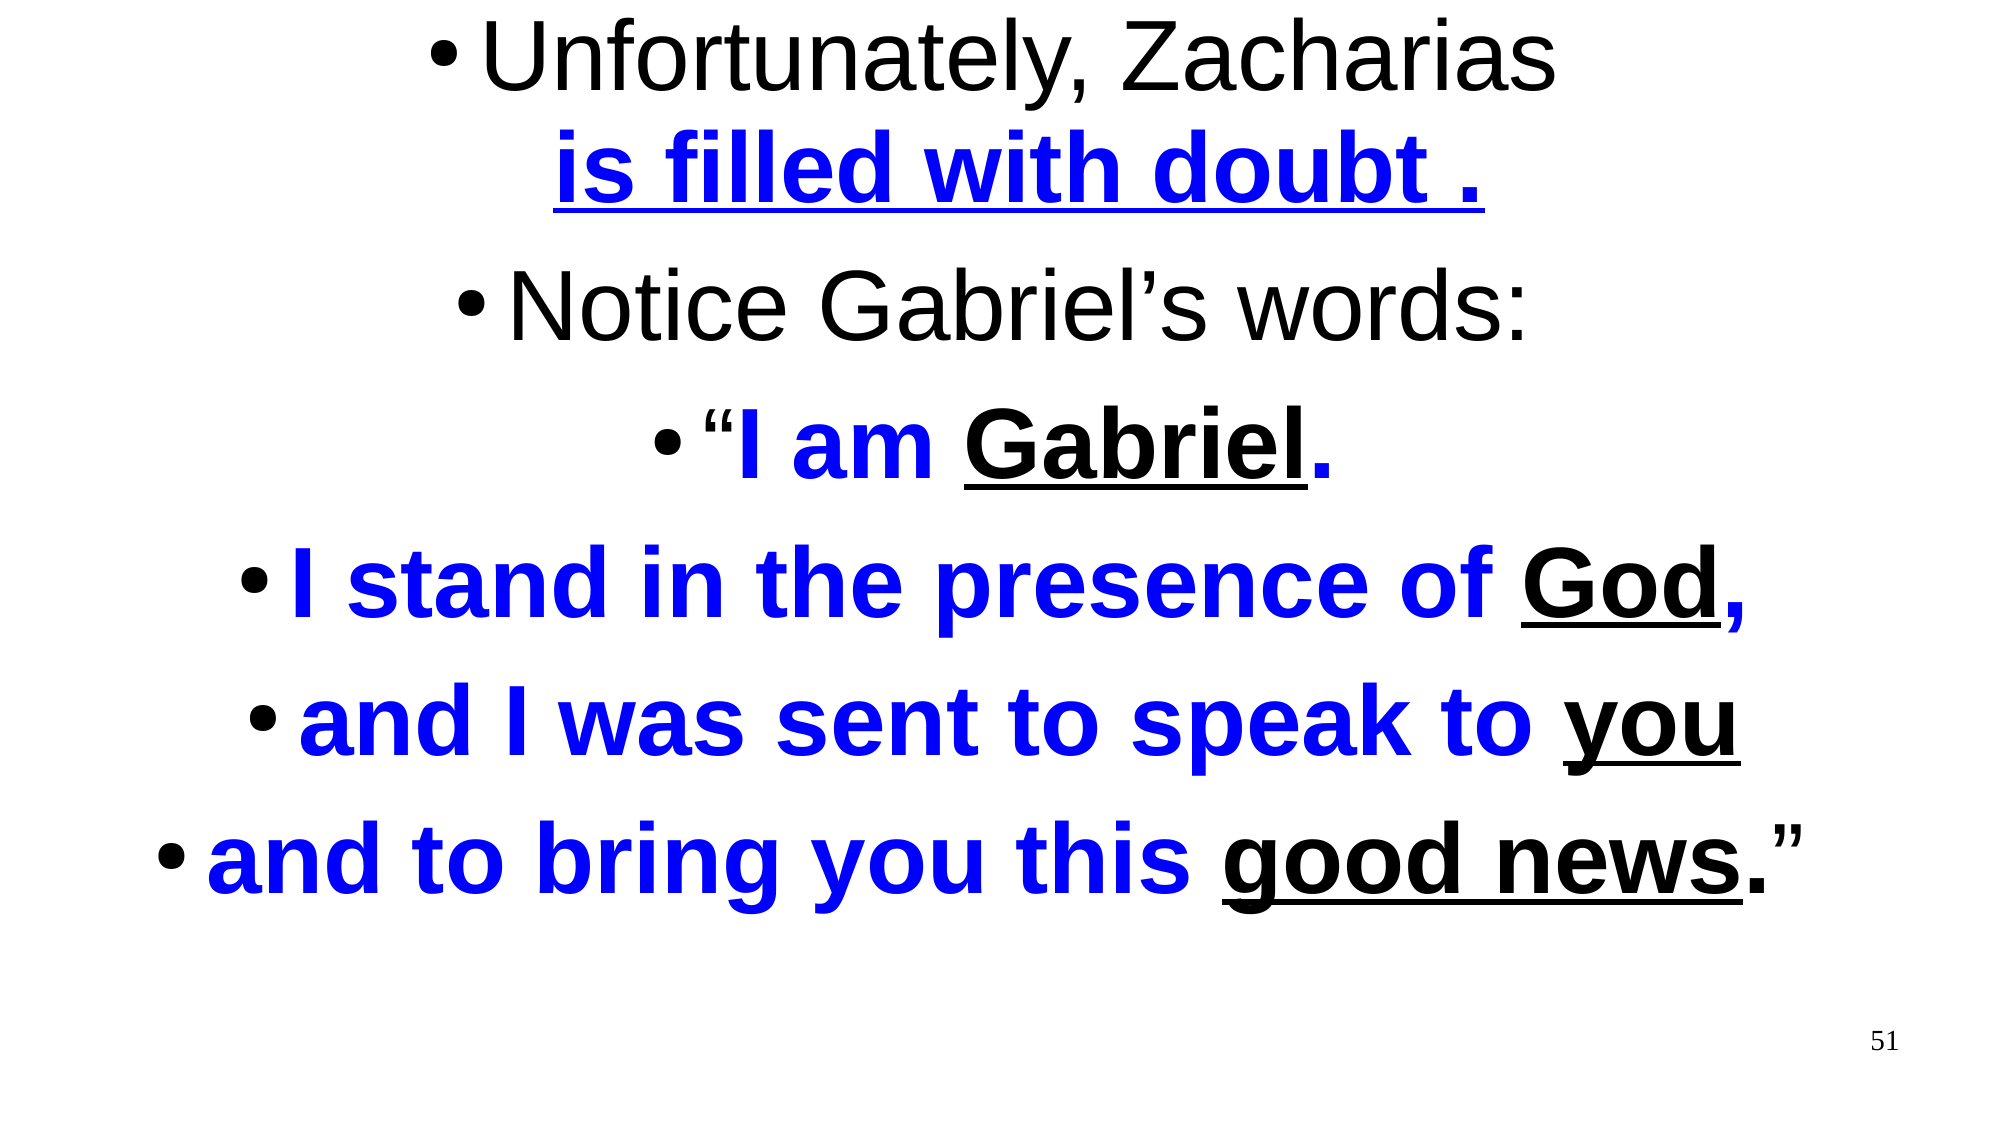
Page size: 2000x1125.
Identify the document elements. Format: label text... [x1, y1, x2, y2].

list Unfortunately, Zacharias is filled with doubt . Notice Gabriel’s words: “I am Gabriel. I stand in the presence of God, and I was sent to speak to you and to bring you this good news.” [0, 0, 1996, 1123]
